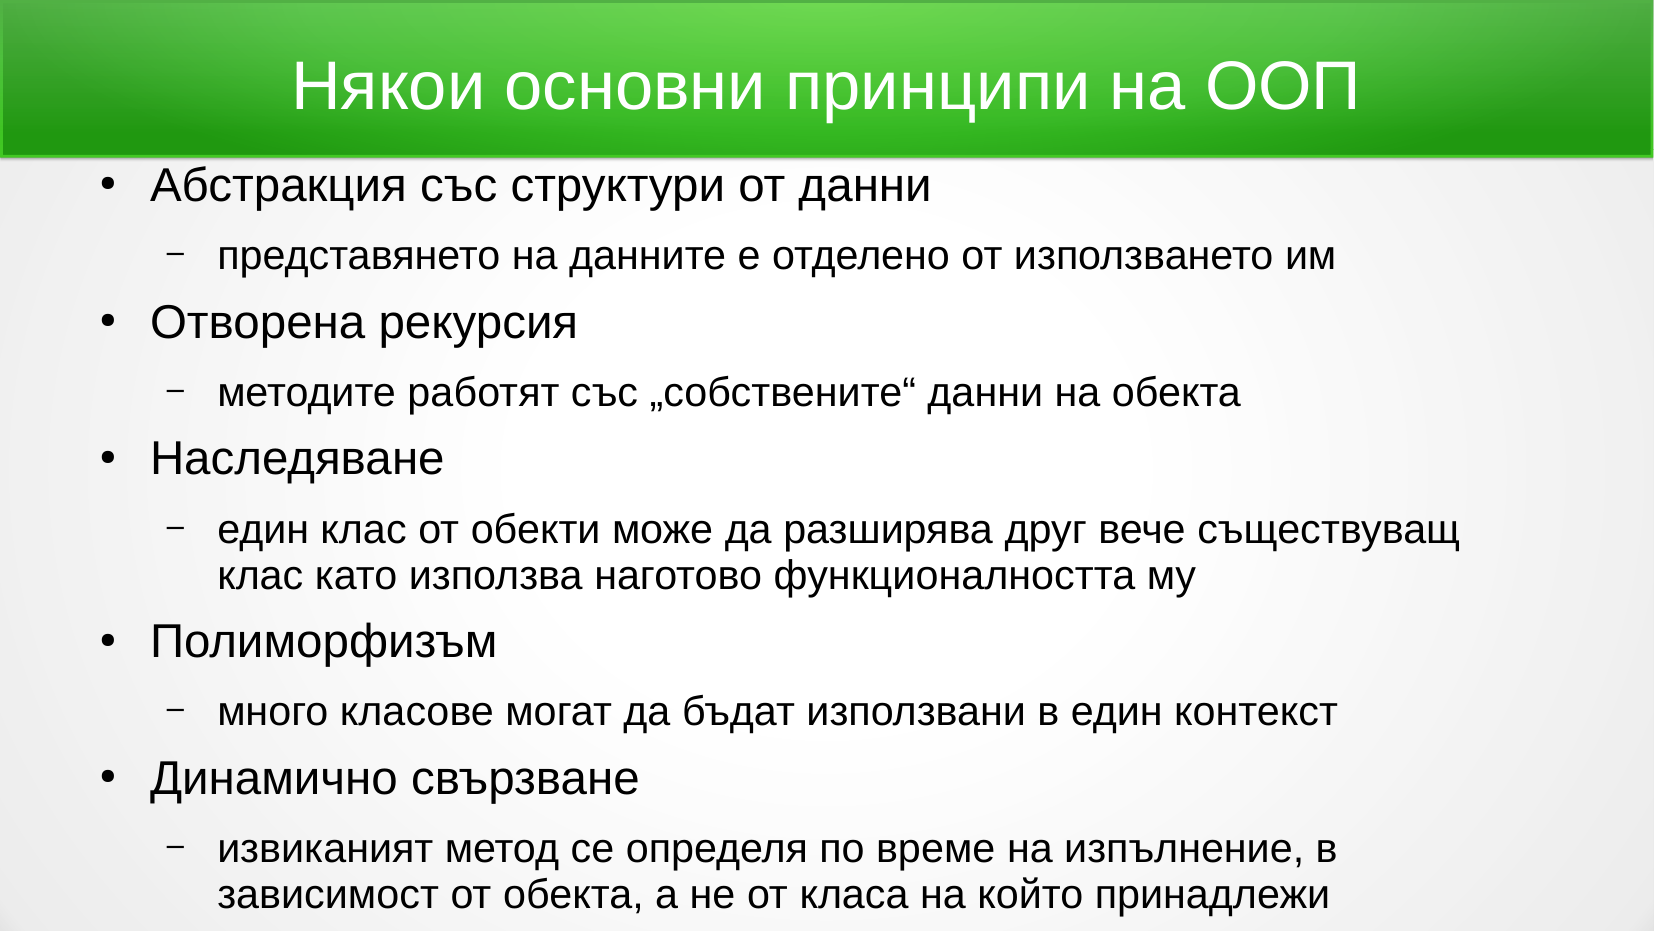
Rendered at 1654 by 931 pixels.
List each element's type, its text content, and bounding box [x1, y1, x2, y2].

list Абстракция със структури от данни представянето на данните е отделено от използването им Отворена рекурсия методите работят със „собствените“ данни на обекта Наследяване един клас от обекти може да разширява друг вече съществуващ клас като използва наготово функционалността му Полиморфизъм много класове могат да бъдат използвани в един контекст Динамично свързване извиканият метод се определя по време на изпълнение, в зависимост от обекта, а не от класа на който принадлежи [82, 158, 1538, 922]
title Някои основни принципи на ООП [82, 37, 1571, 135]
